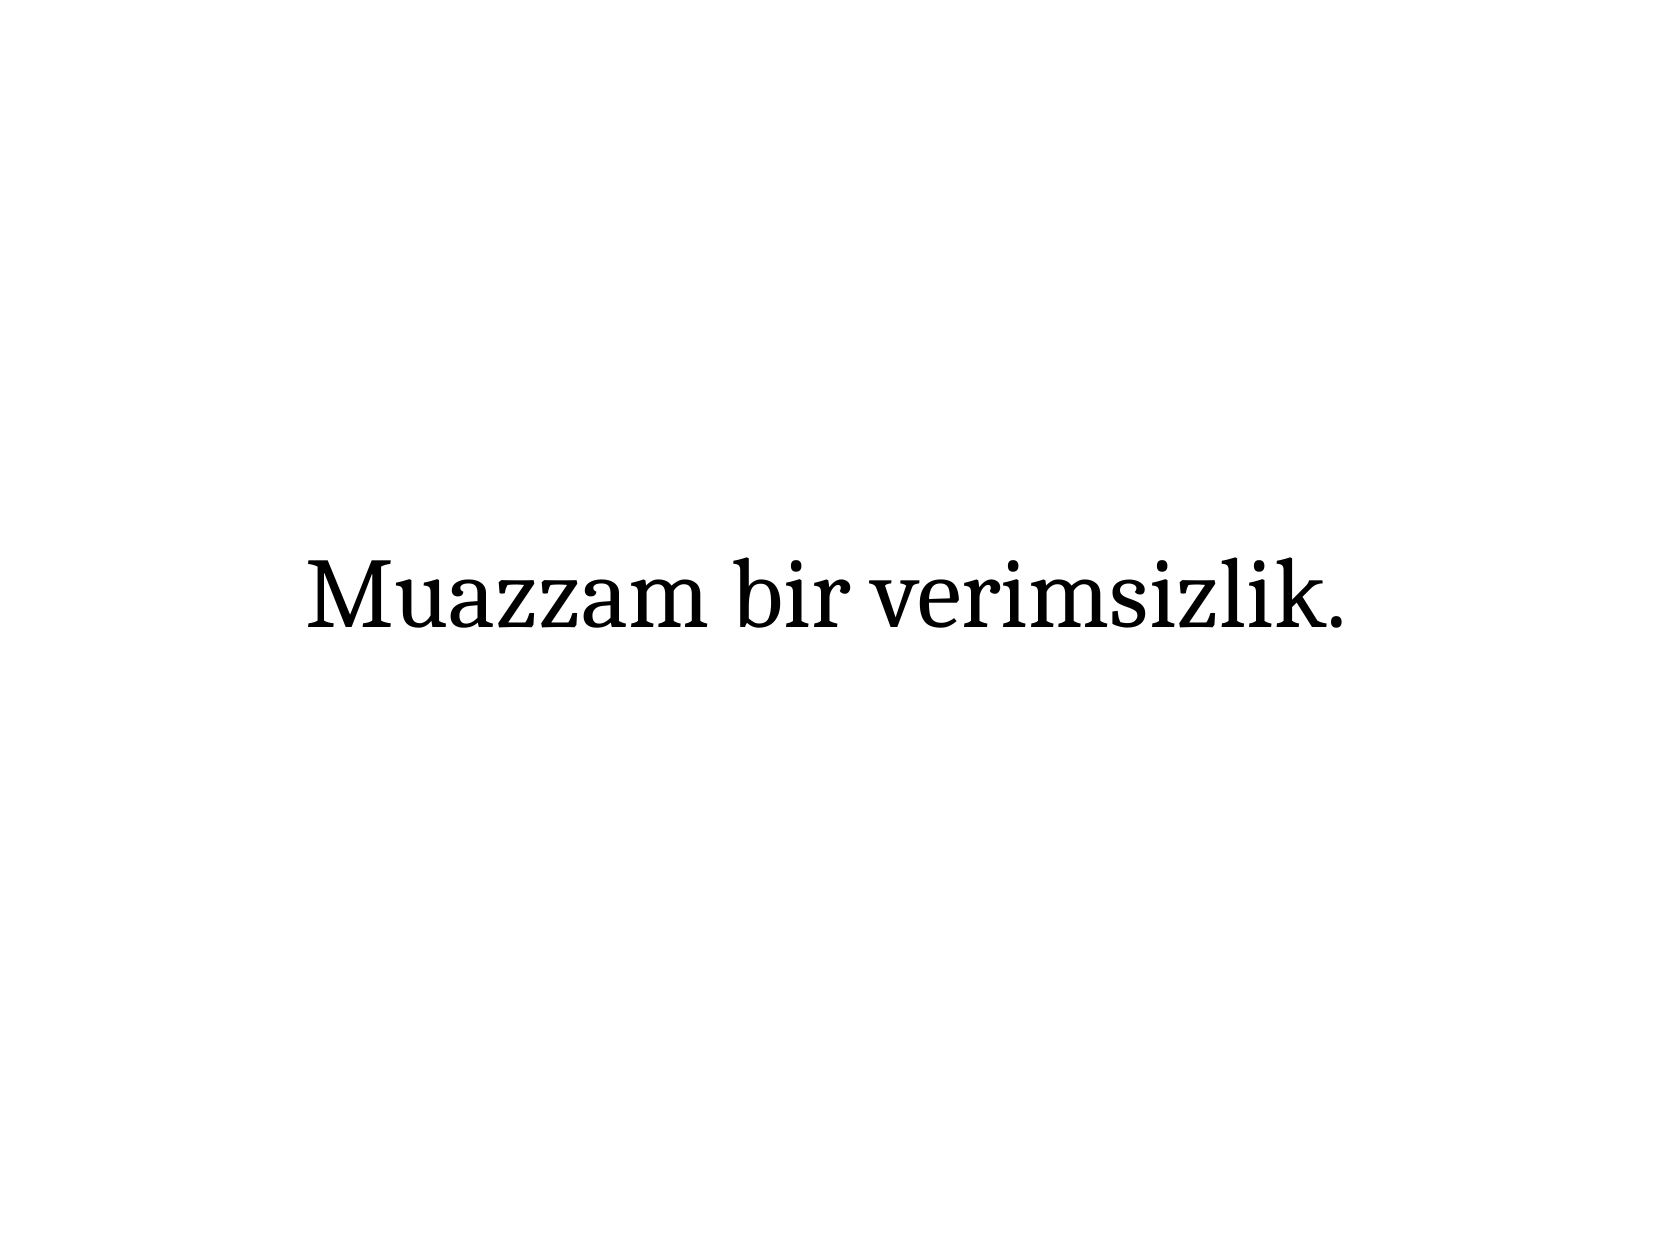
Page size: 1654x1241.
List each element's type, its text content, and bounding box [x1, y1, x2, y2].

title Muazzam bir verimsizlik. [82, 281, 1571, 908]
